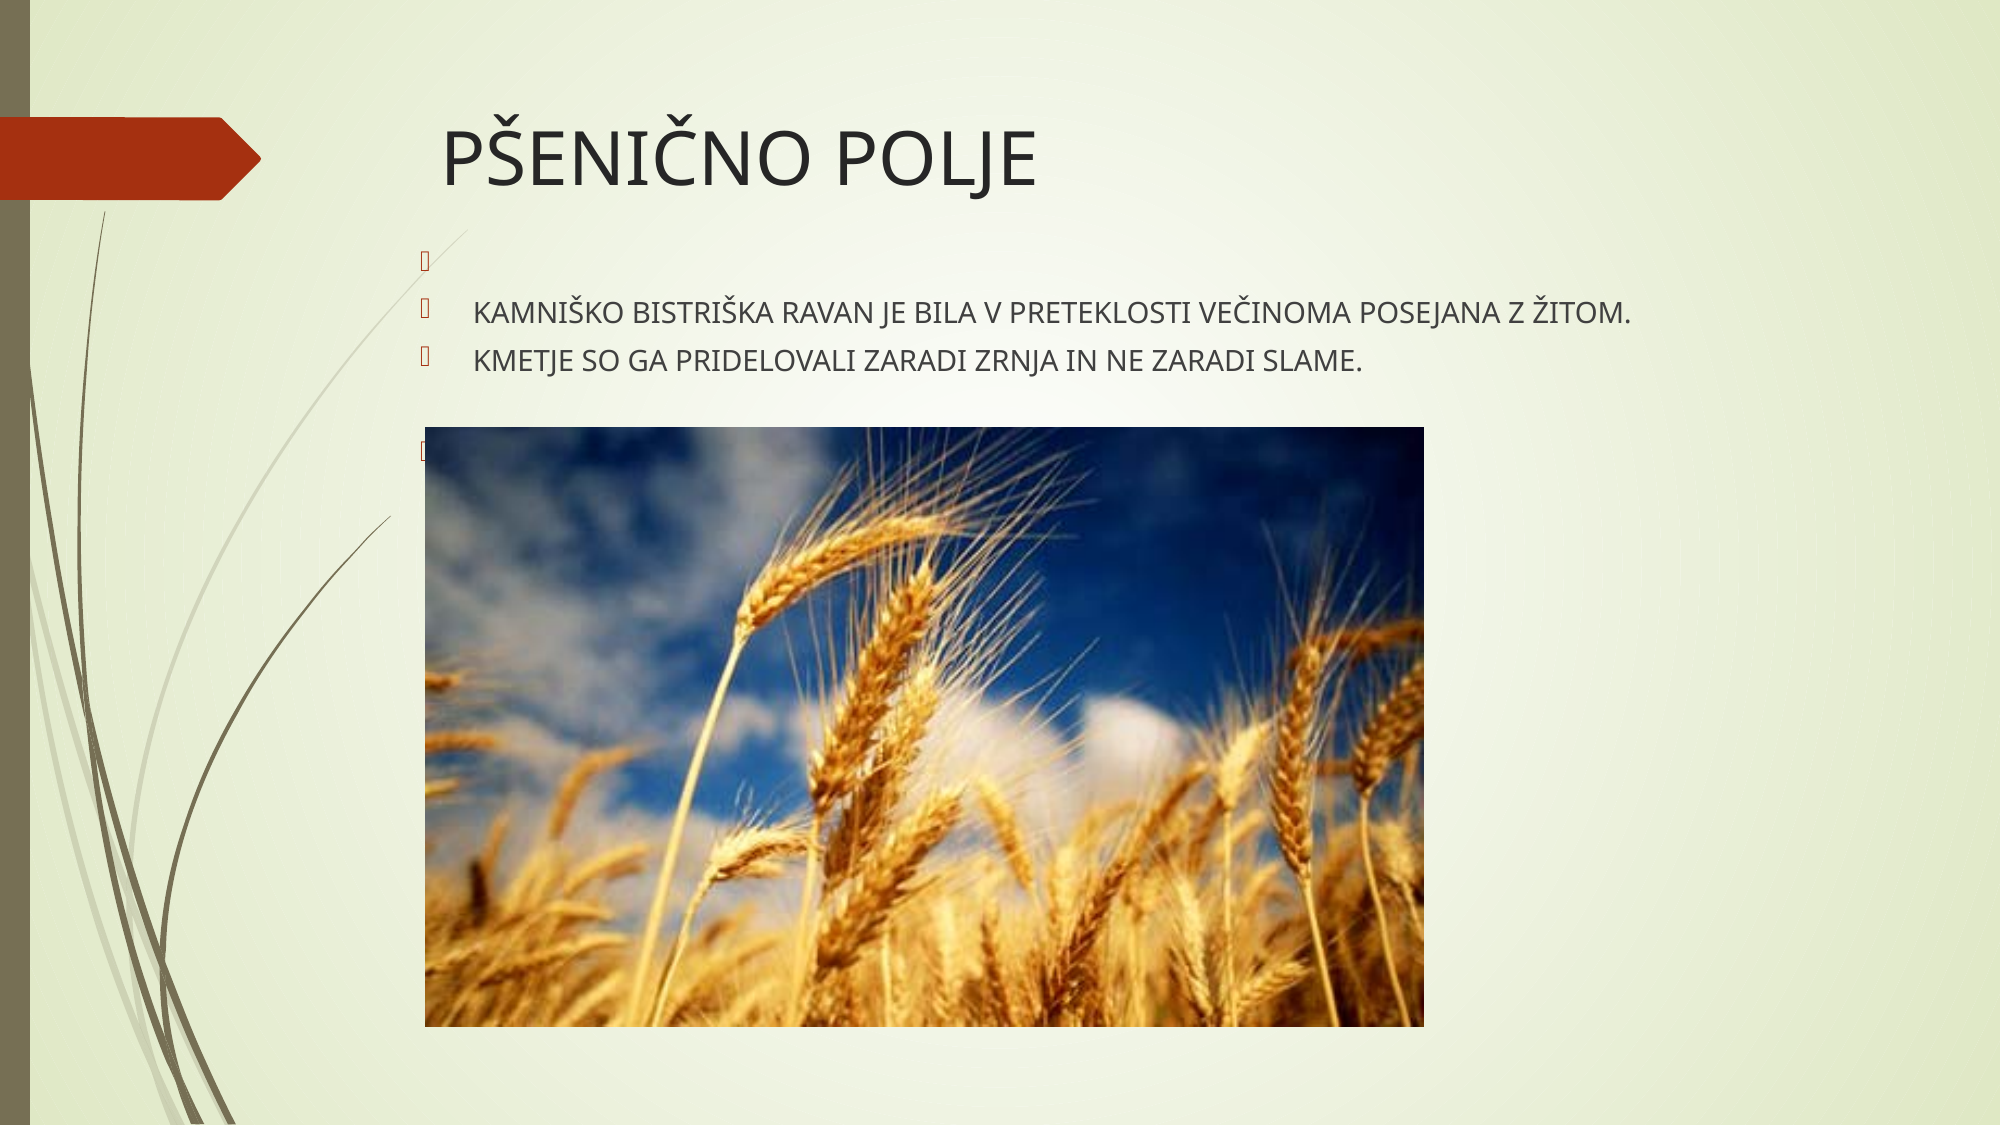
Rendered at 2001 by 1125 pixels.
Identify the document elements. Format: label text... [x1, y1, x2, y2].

picture [425, 428, 1424, 1027]
title PŠENIČNO POLJE [425, 102, 1888, 313]
list KAMNIŠKO BISTRIŠKA RAVAN JE BILA V PRETEKLOSTI VEČINOMA POSEJANA Z ŽITOM. KMETJE SO GA PRIDELOVALI ZARADI ZRNJA IN NE ZARADI SLAME. [404, 239, 1868, 386]
